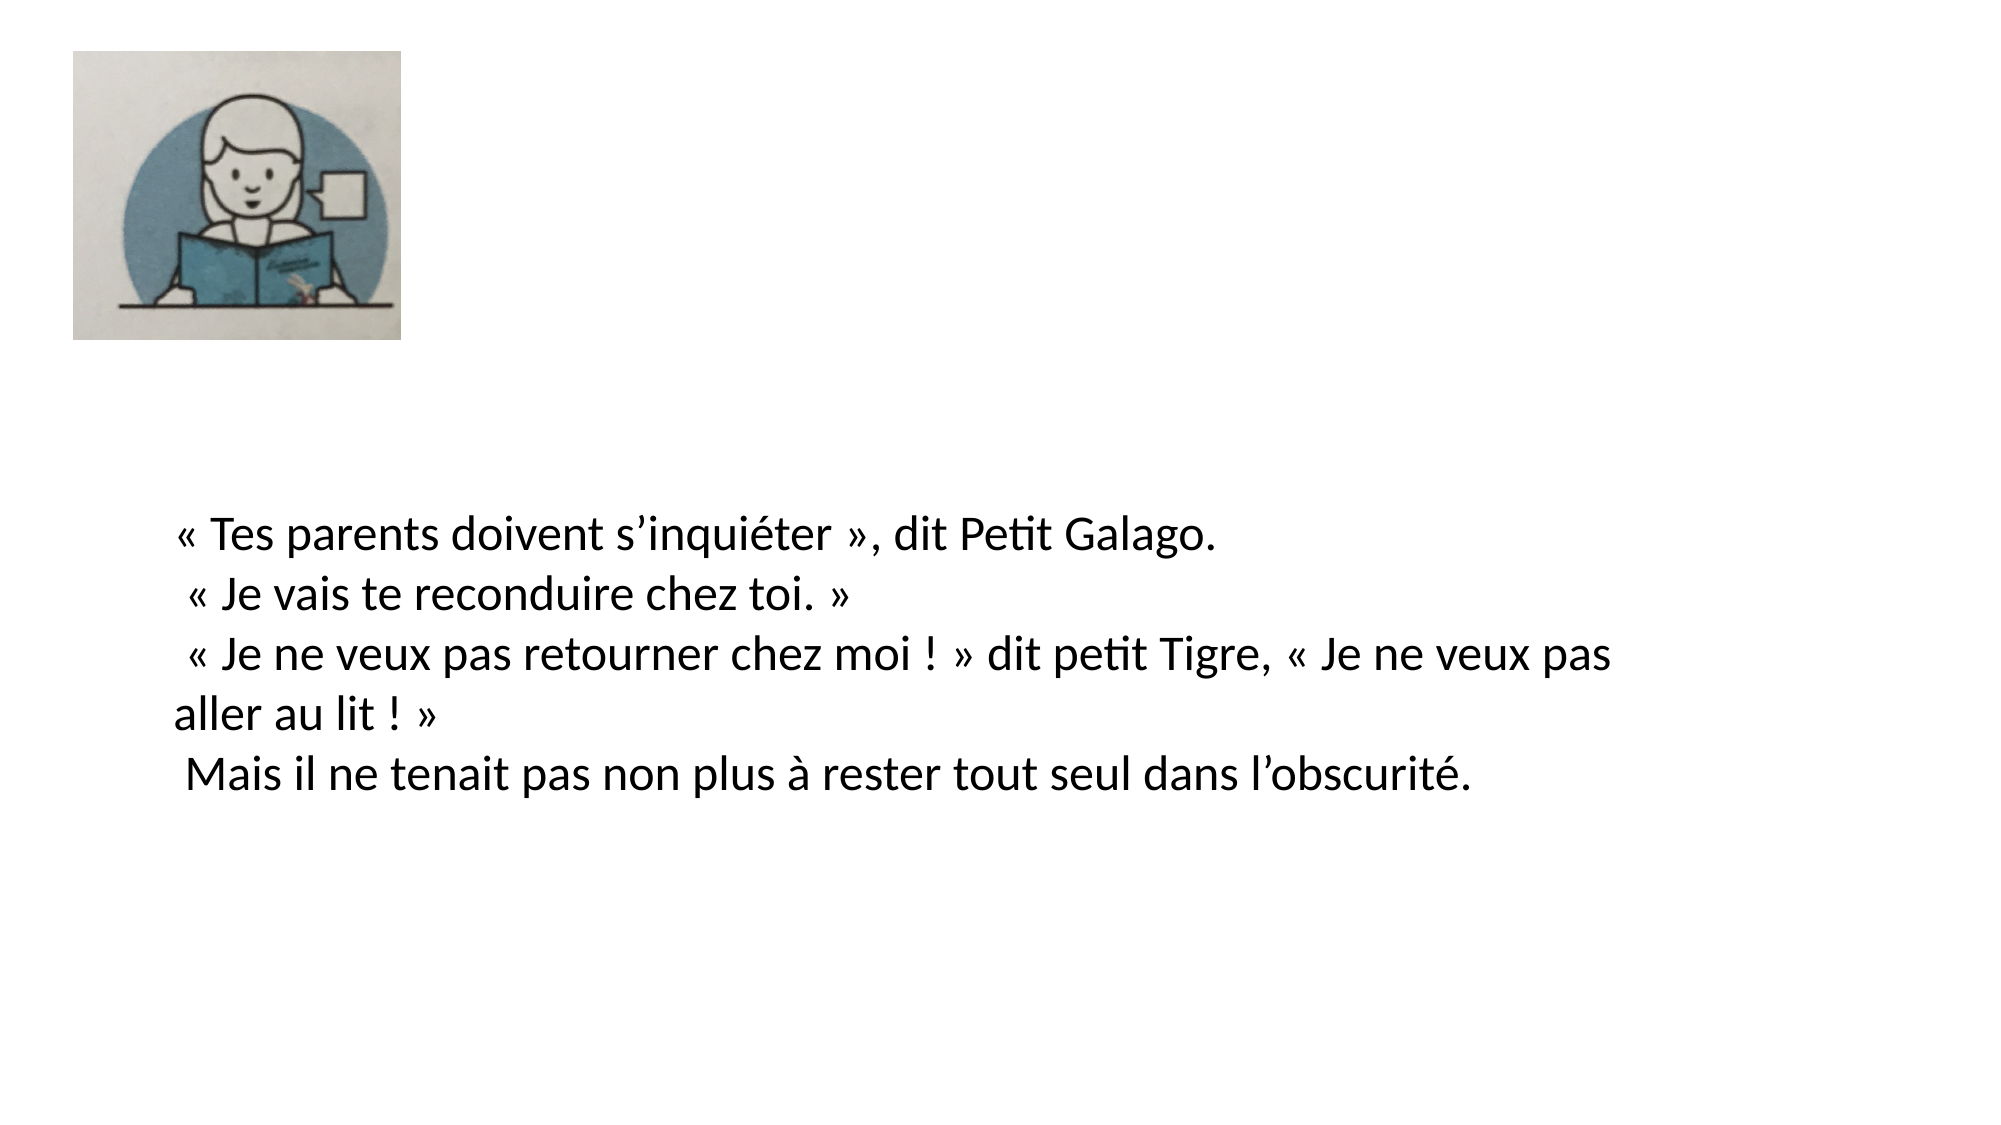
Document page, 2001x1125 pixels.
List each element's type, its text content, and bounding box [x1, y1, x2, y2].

text_box « Tes parents doivent s’inquiéter », dit Petit Galago. « Je vais te reconduire chez toi. » « Je ne veux pas retourner chez moi ! » dit petit Tigre, « Je ne veux pas aller au lit ! » Mais il ne tenait pas non plus à rester tout seul dans l’obscurité. [158, 492, 1645, 808]
picture [73, 51, 401, 340]
